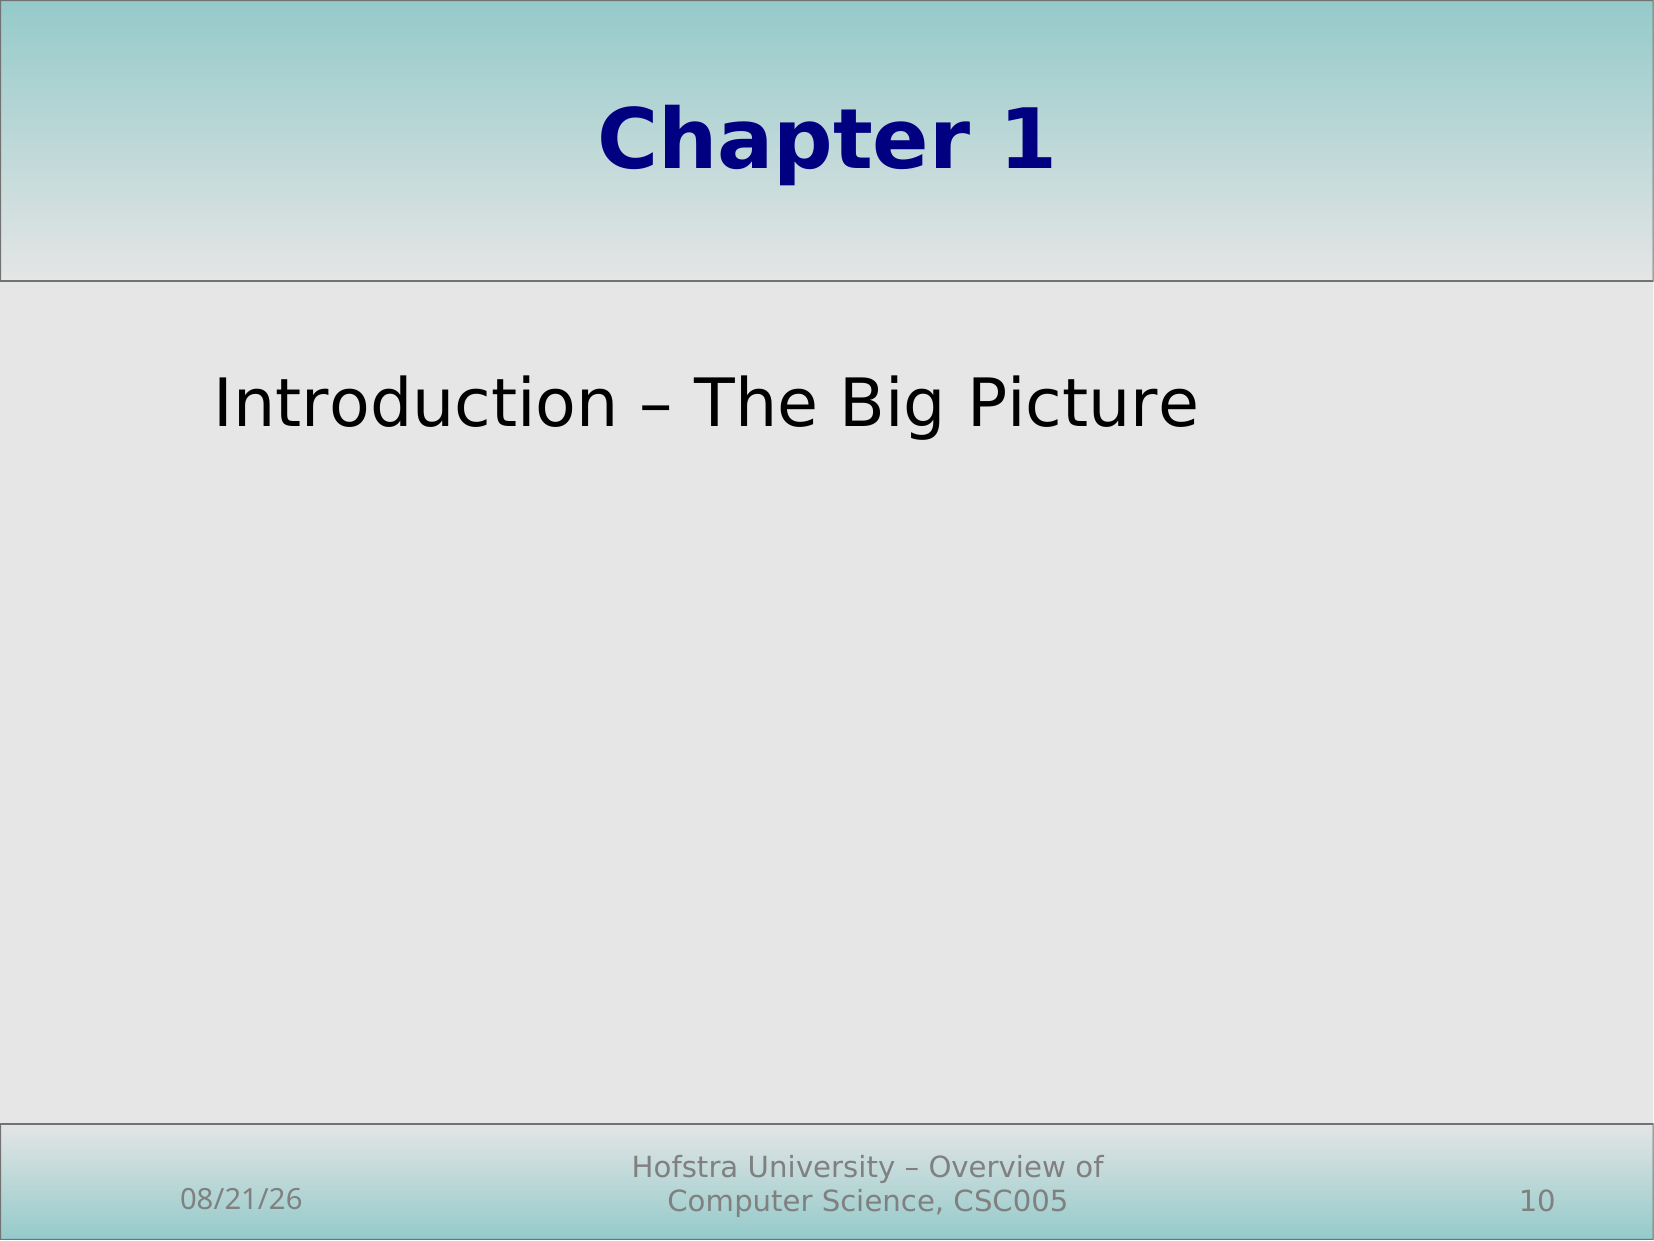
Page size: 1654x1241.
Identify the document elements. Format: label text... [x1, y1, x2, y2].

list Introduction – The Big Picture [213, 364, 1620, 1109]
title Chapter 1 [78, 77, 1577, 203]
